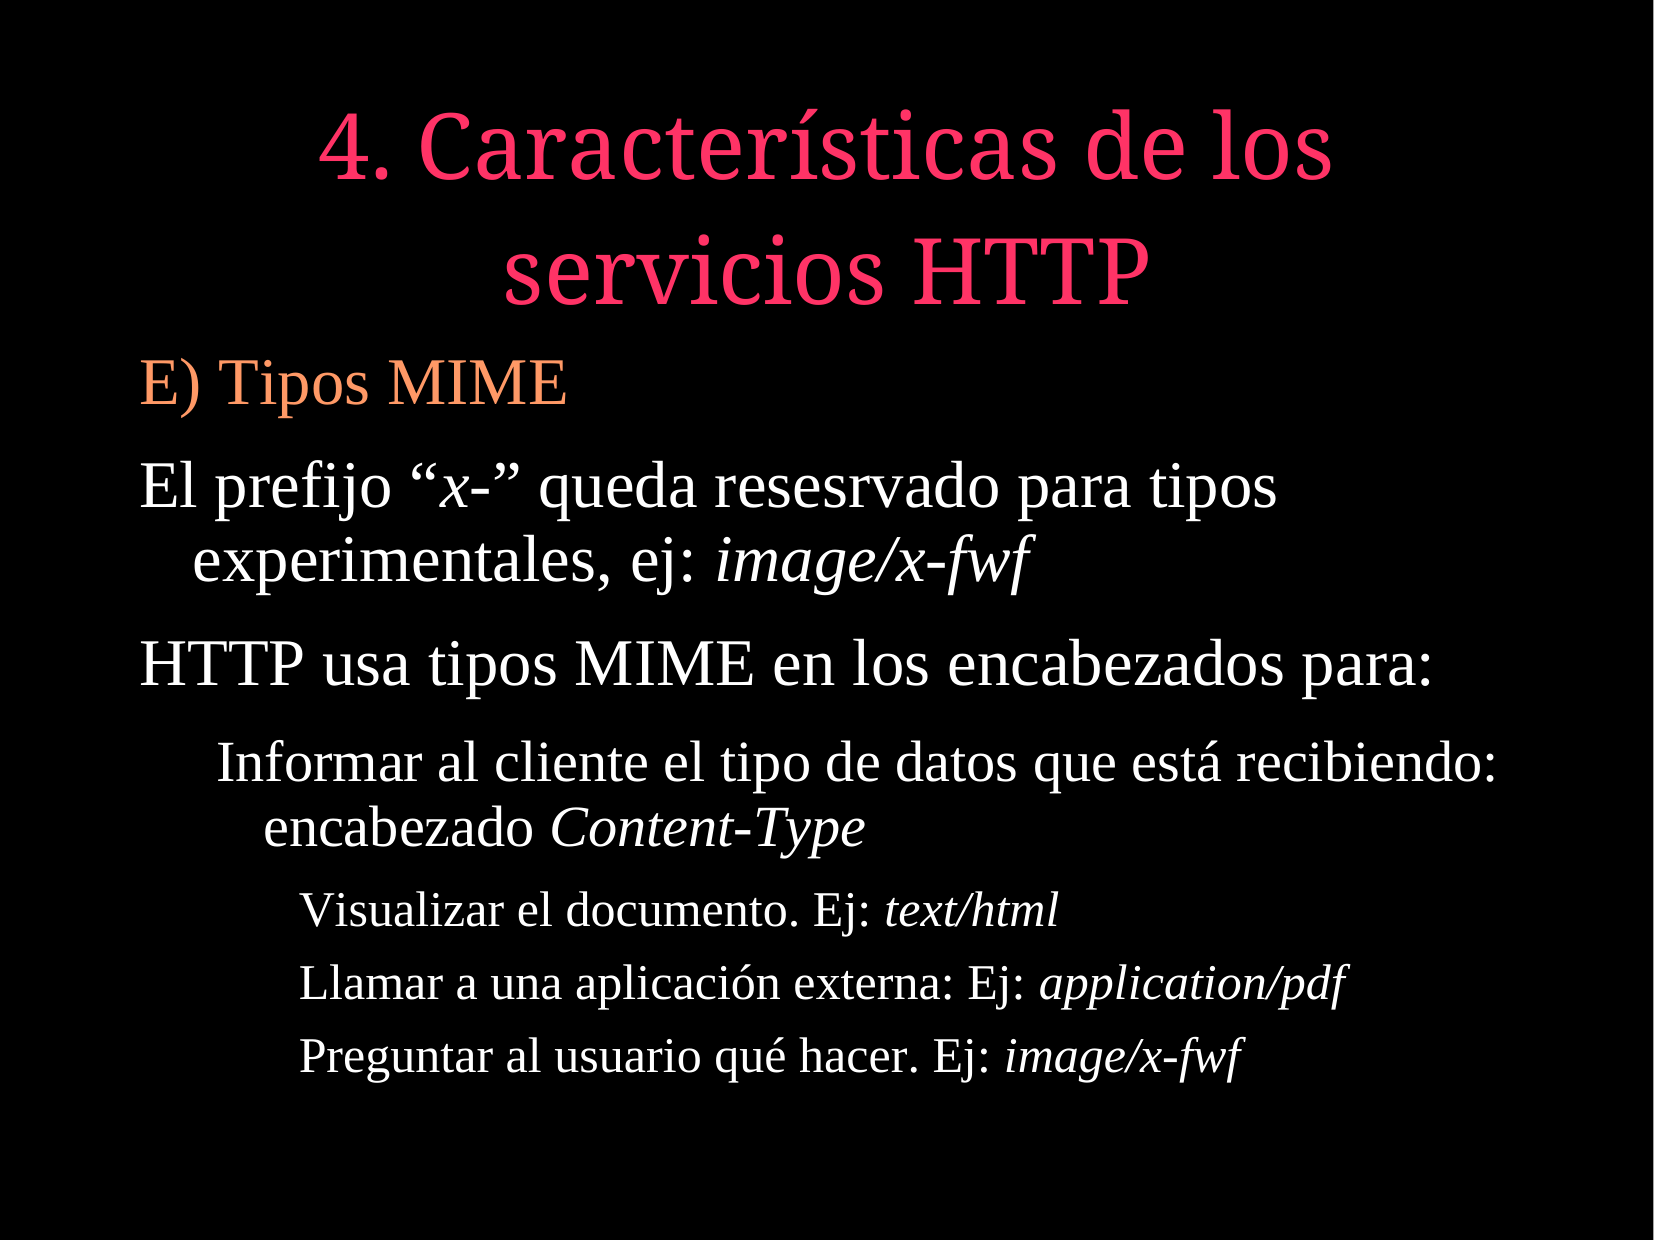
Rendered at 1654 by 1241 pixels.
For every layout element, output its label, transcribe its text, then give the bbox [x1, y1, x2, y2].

list E) Tipos MIME El prefijo “x-” queda resesrvado para tipos experimentales, ej: image/x-fwf HTTP usa tipos MIME en los encabezados para: Informar al cliente el tipo de datos que está recibiendo: encabezado Content-Type Visualizar el documento. Ej: text/html Llamar a una aplicación externa: Ej: application/pdf Preguntar al usuario qué hacer. Ej: image/x-fwf [121, 344, 1534, 1127]
title 4. Características de los servicios HTTP [121, 82, 1534, 331]
